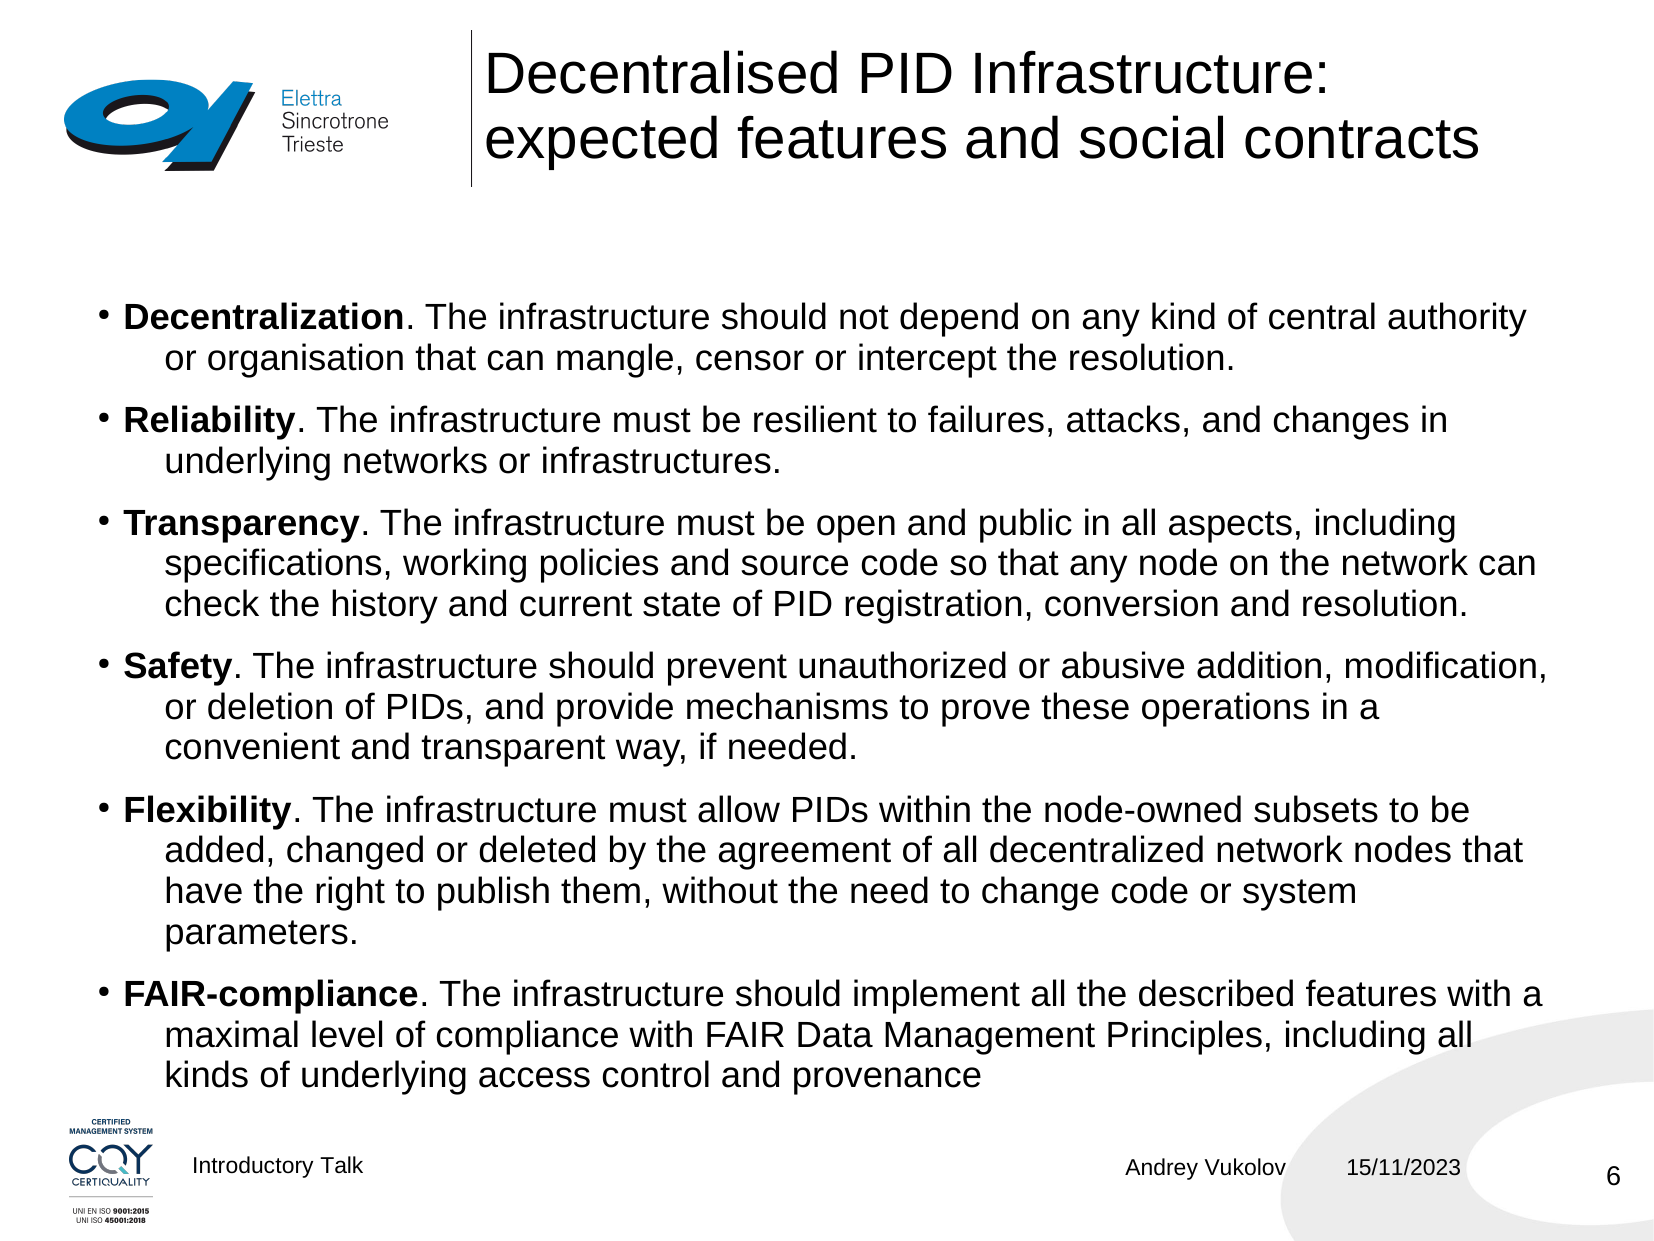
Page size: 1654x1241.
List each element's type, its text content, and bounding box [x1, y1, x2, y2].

text_box <номер> [1606, 1161, 1654, 1199]
list Decentralization. The infrastructure should not depend on any kind of central authority or organisation that can mangle, censor or intercept the resolution. Reliability. The infrastructure must be resilient to failures, attacks, and changes in underlying networks or infrastructures. Transparency. The infrastructure must be open and public in all aspects, including specifications, working policies and source code so that any node on the network can check the history and current state of PID registration, conversion and resolution. Safety. The infrastructure should prevent unauthorized or abusive addition, modification, or deletion of PIDs, and provide mechanisms to prove these operations in a convenient and transparent way, if needed. Flexibility. The infrastructure must allow PIDs within the node-owned subsets to be added, changed or deleted by the agreement of all decentralized network nodes that have the right to publish them, without the need to change code or system parameters. FAIR-compliance. The infrastructure should implement all the described features with a maximal level of compliance with FAIR Data Management Principles, including all kinds of underlying access control and provenance [82, 289, 1572, 1108]
title Decentralised PID Infrastructure: expected features and social contracts [484, 29, 1583, 184]
picture [0, 6, 1654, 1241]
